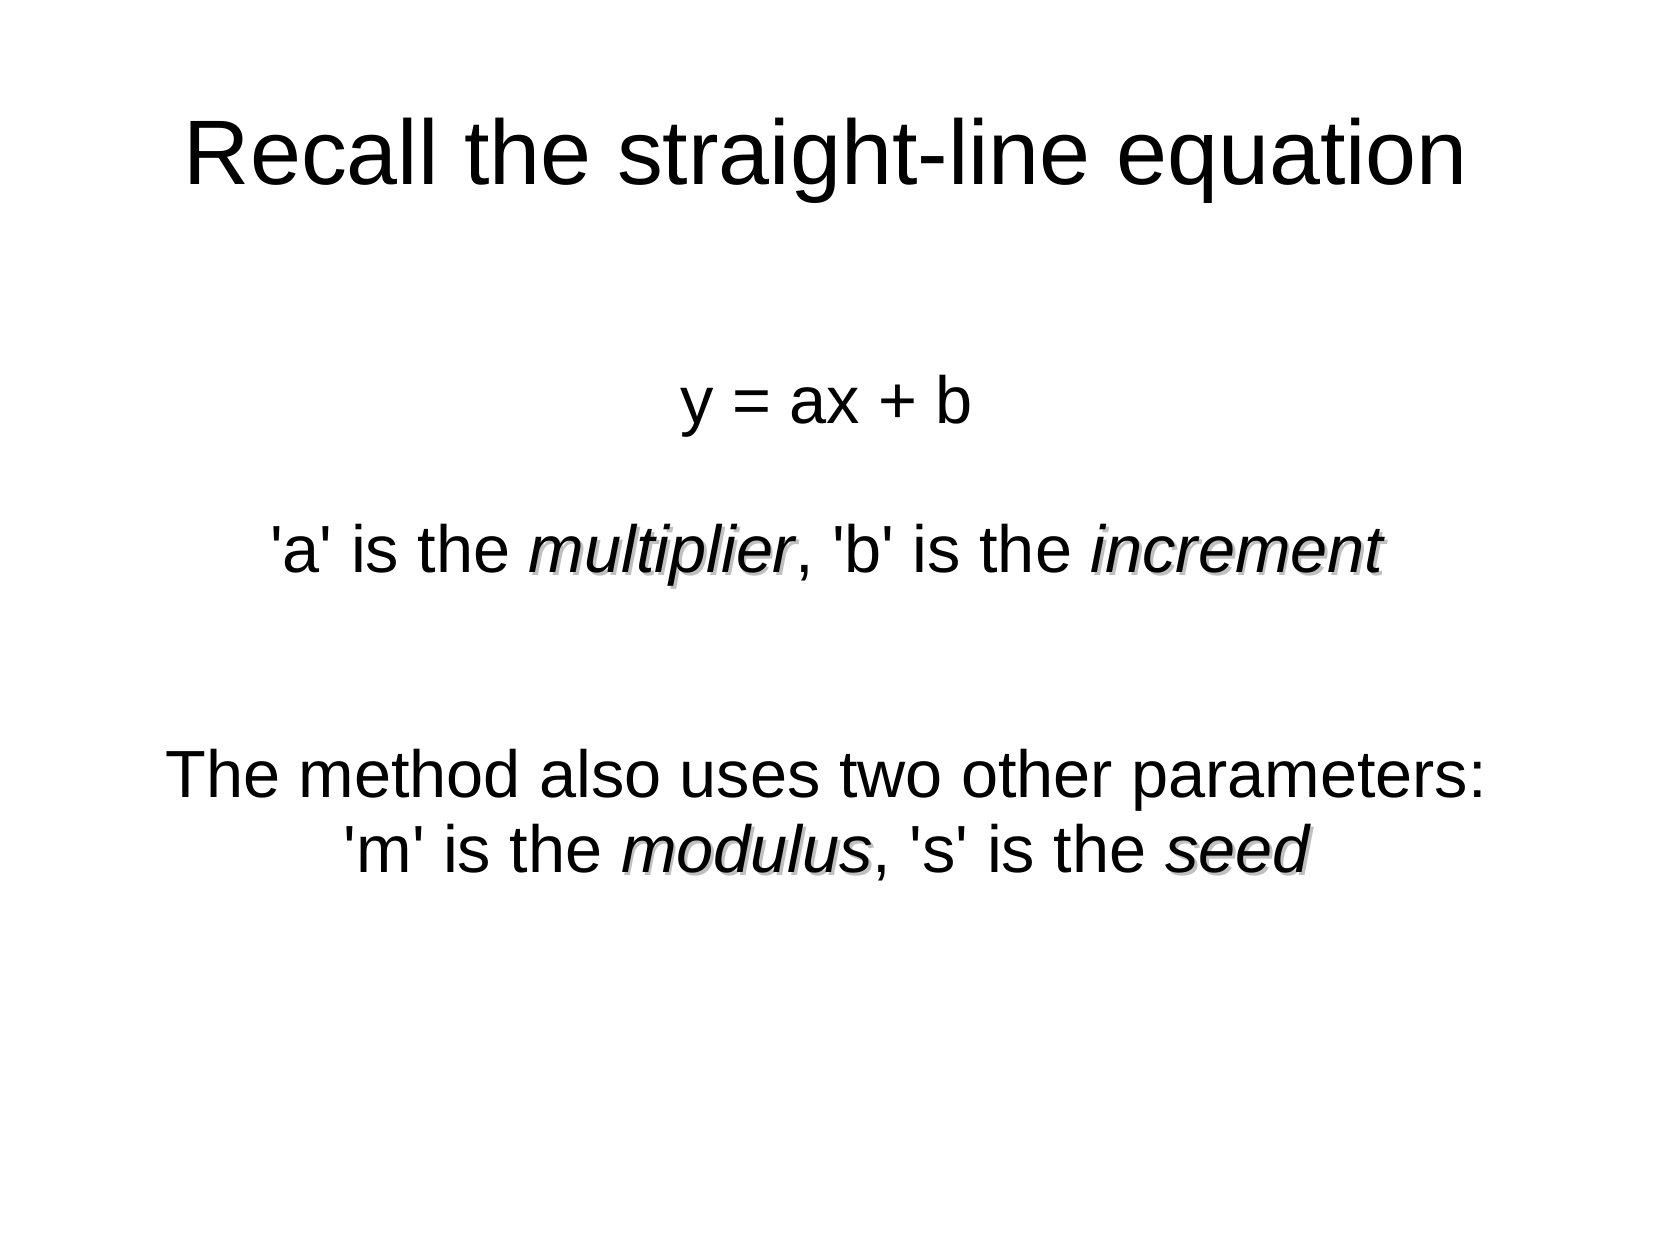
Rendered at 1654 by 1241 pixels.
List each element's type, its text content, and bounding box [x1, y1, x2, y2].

title Recall the straight-line equation [82, 56, 1571, 250]
subtitle y = ax + b 'a' is the multiplier, 'b' is the increment The method also uses two other parameters: 'm' is the modulus, 's' is the seed [82, 297, 1571, 1102]
